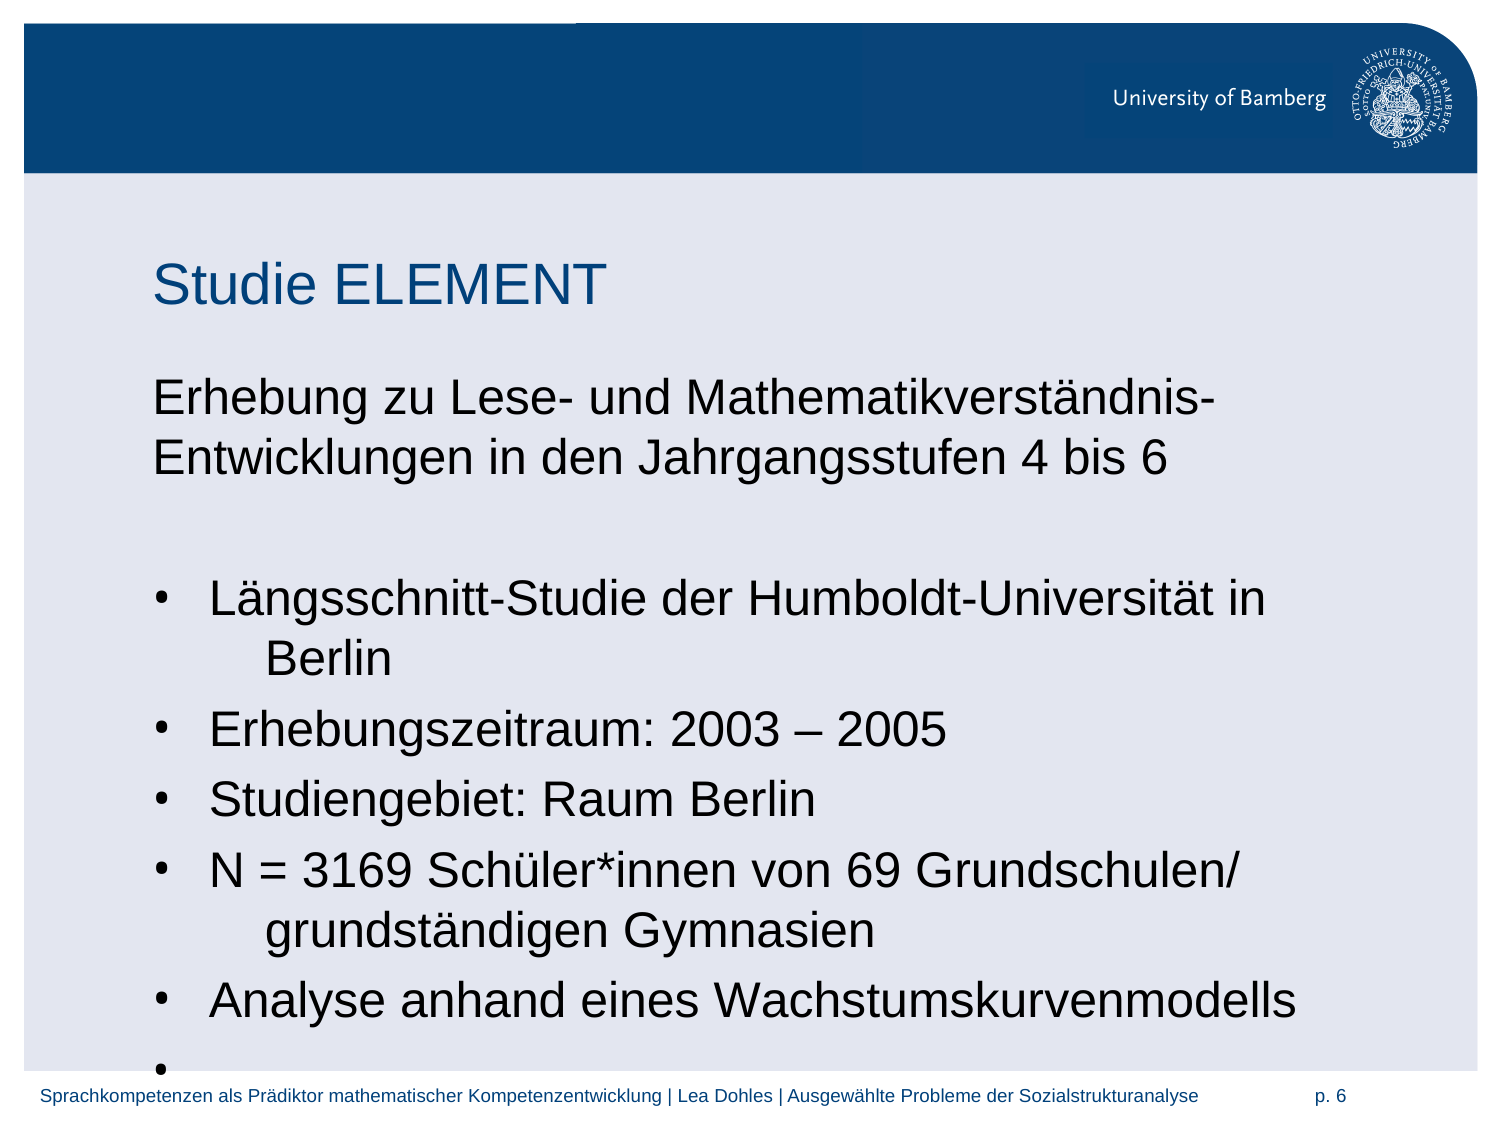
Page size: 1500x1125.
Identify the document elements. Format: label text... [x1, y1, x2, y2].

title Studie ELEMENT [137, 187, 1363, 357]
list Erhebung zu Lese- und Mathematikverständnis-Entwicklungen in den Jahrgangsstufen 4 bis 6 Längsschnitt-Studie der Humboldt-Universität in Berlin Erhebungszeitraum: 2003 – 2005 Studiengebiet: Raum Berlin N = 3169 Schüler*innen von 69 Grundschulen/ grundständigen Gymnasien Analyse anhand eines Wachstumskurvenmodells [137, 357, 1363, 1043]
